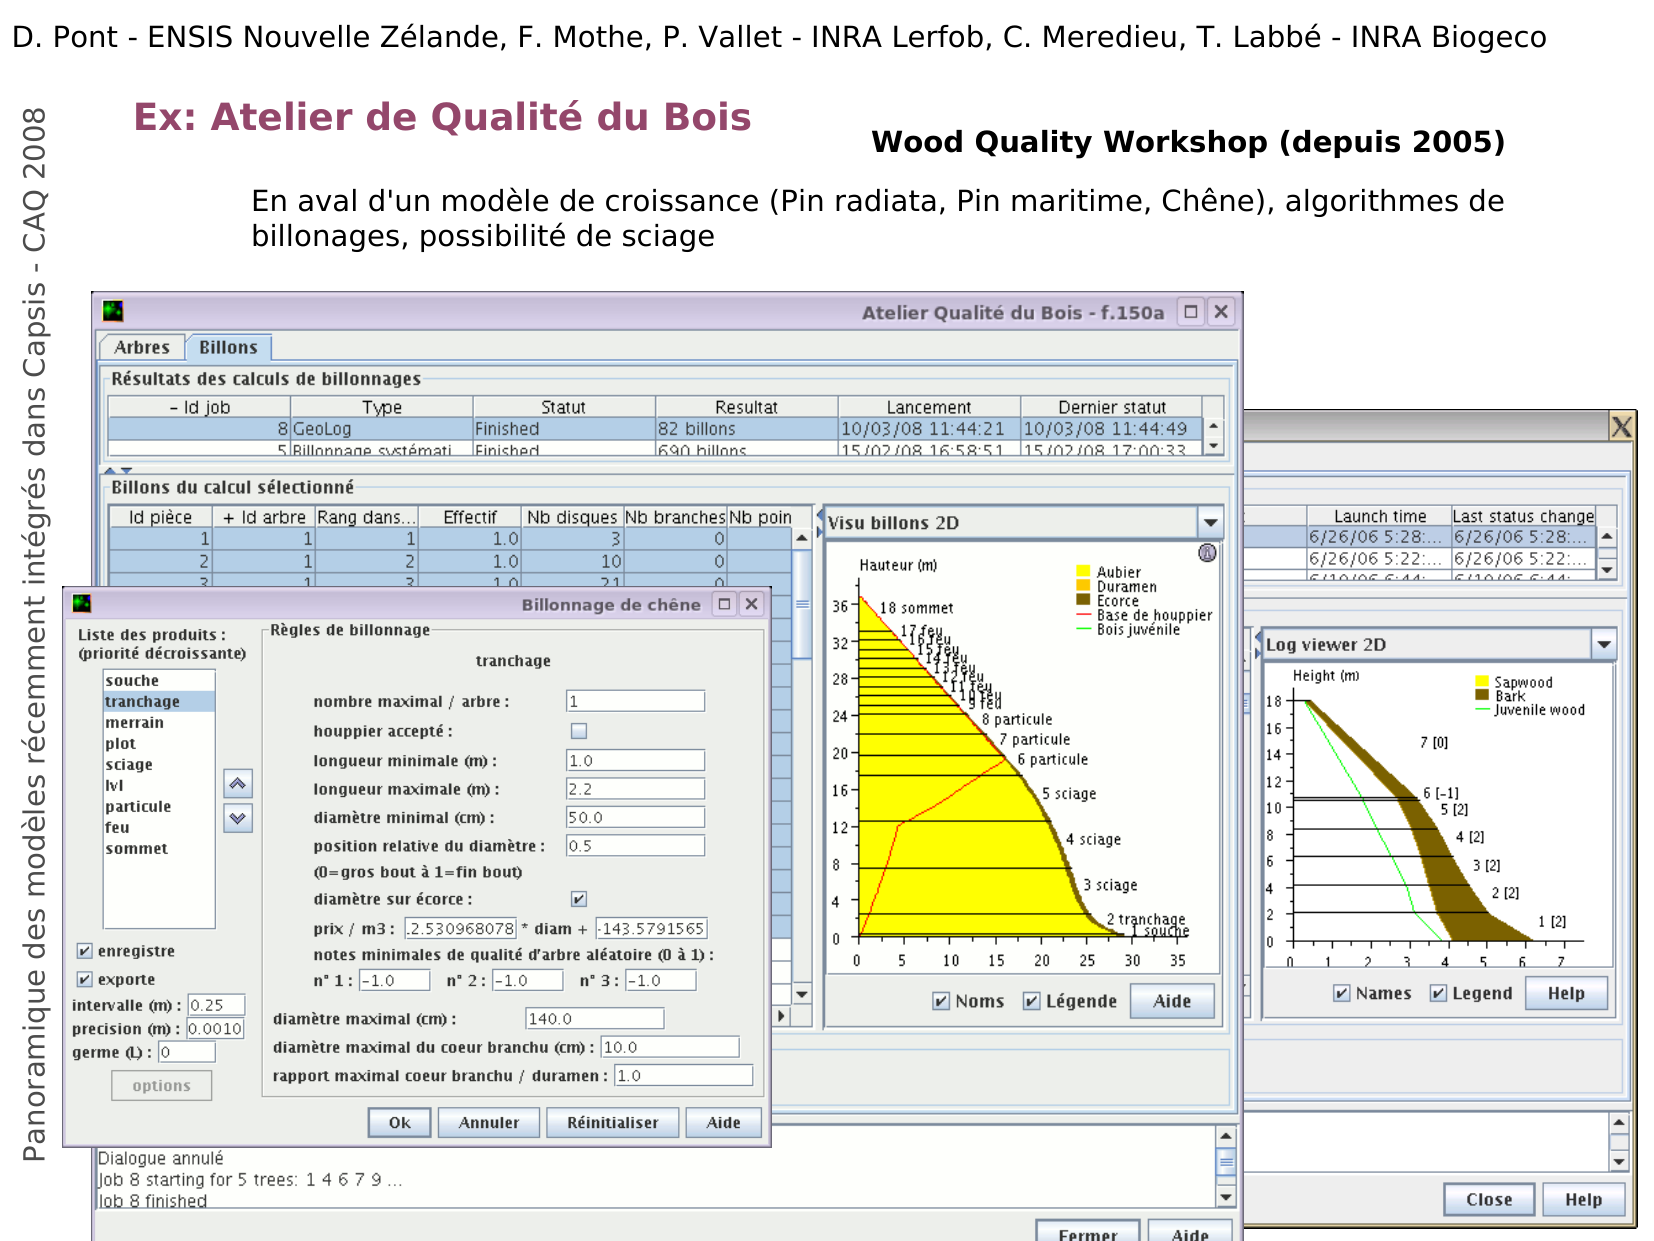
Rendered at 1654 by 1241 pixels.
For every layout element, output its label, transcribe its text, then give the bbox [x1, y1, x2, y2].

picture [62, 291, 1638, 1241]
text_box En aval d'un modèle de croissance (Pin radiata, Pin maritime, Chêne), algorithmes de billonages, possibilité de sciage [236, 177, 1565, 261]
text_box D. Pont - ENSIS Nouvelle Zélande, F. Mothe, P. Vallet - INRA Lerfob, C. Meredieu, T. Labbé - INRA Biogeco [60, 20, 1637, 60]
text_box Panoramique des modèles récemment intégrés dans Capsis - CAQ 2008 [10, 0, 60, 1241]
text_box Ex: Atelier de Qualité du Bois [118, 88, 1654, 147]
text_box Wood Quality Workshop (depuis 2005) [856, 118, 1536, 168]
